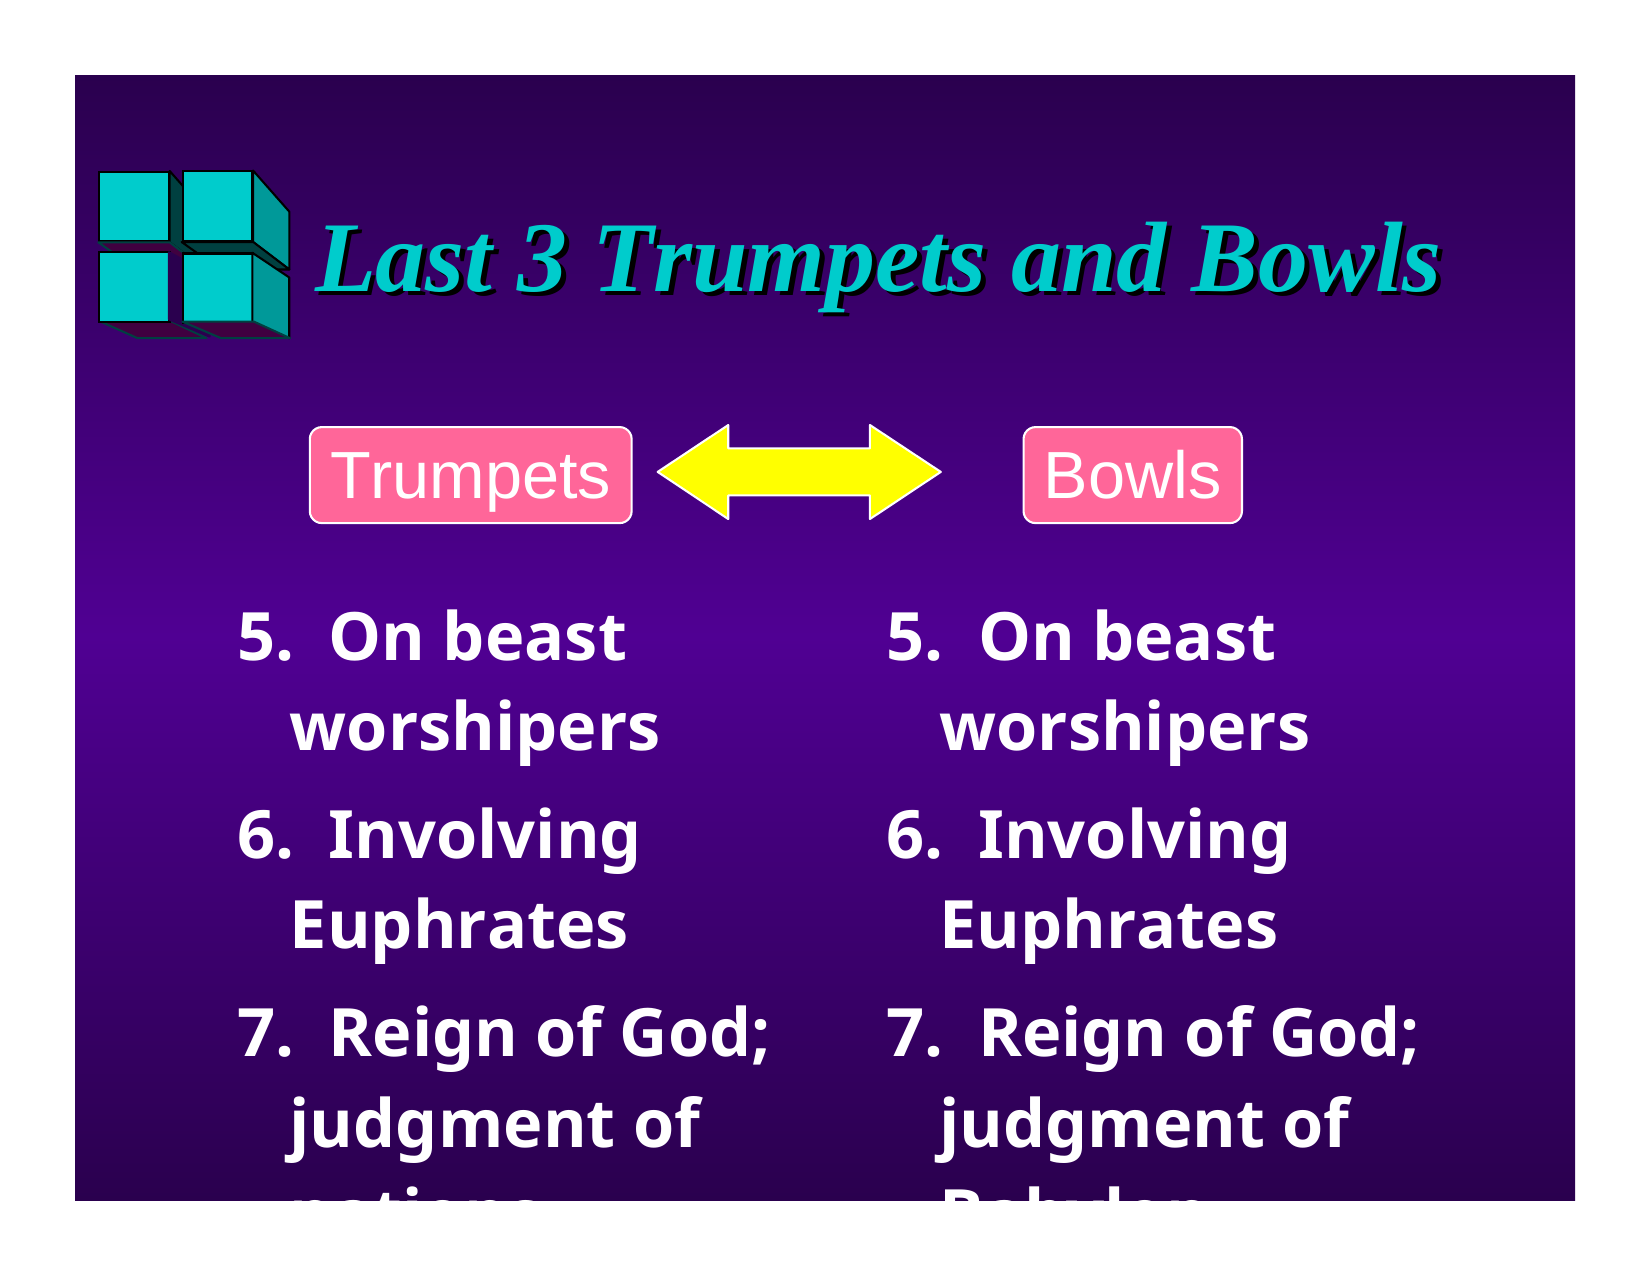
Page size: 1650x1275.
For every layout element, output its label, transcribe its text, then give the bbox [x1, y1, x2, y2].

text_box Trumpets [309, 427, 632, 524]
text_box Bowls [1023, 427, 1242, 524]
list 5. On beast worshipers 6. Involving Euphrates 7. Reign of God; judgment of Babylon [891, 581, 1541, 1168]
text_box [657, 425, 941, 520]
list 5. On beast worshipers 6. Involving Euphrates 7. Reign of God; judgment of nations [222, 581, 891, 1168]
title Last 3 Trumpets and Bowls [299, 120, 1463, 395]
